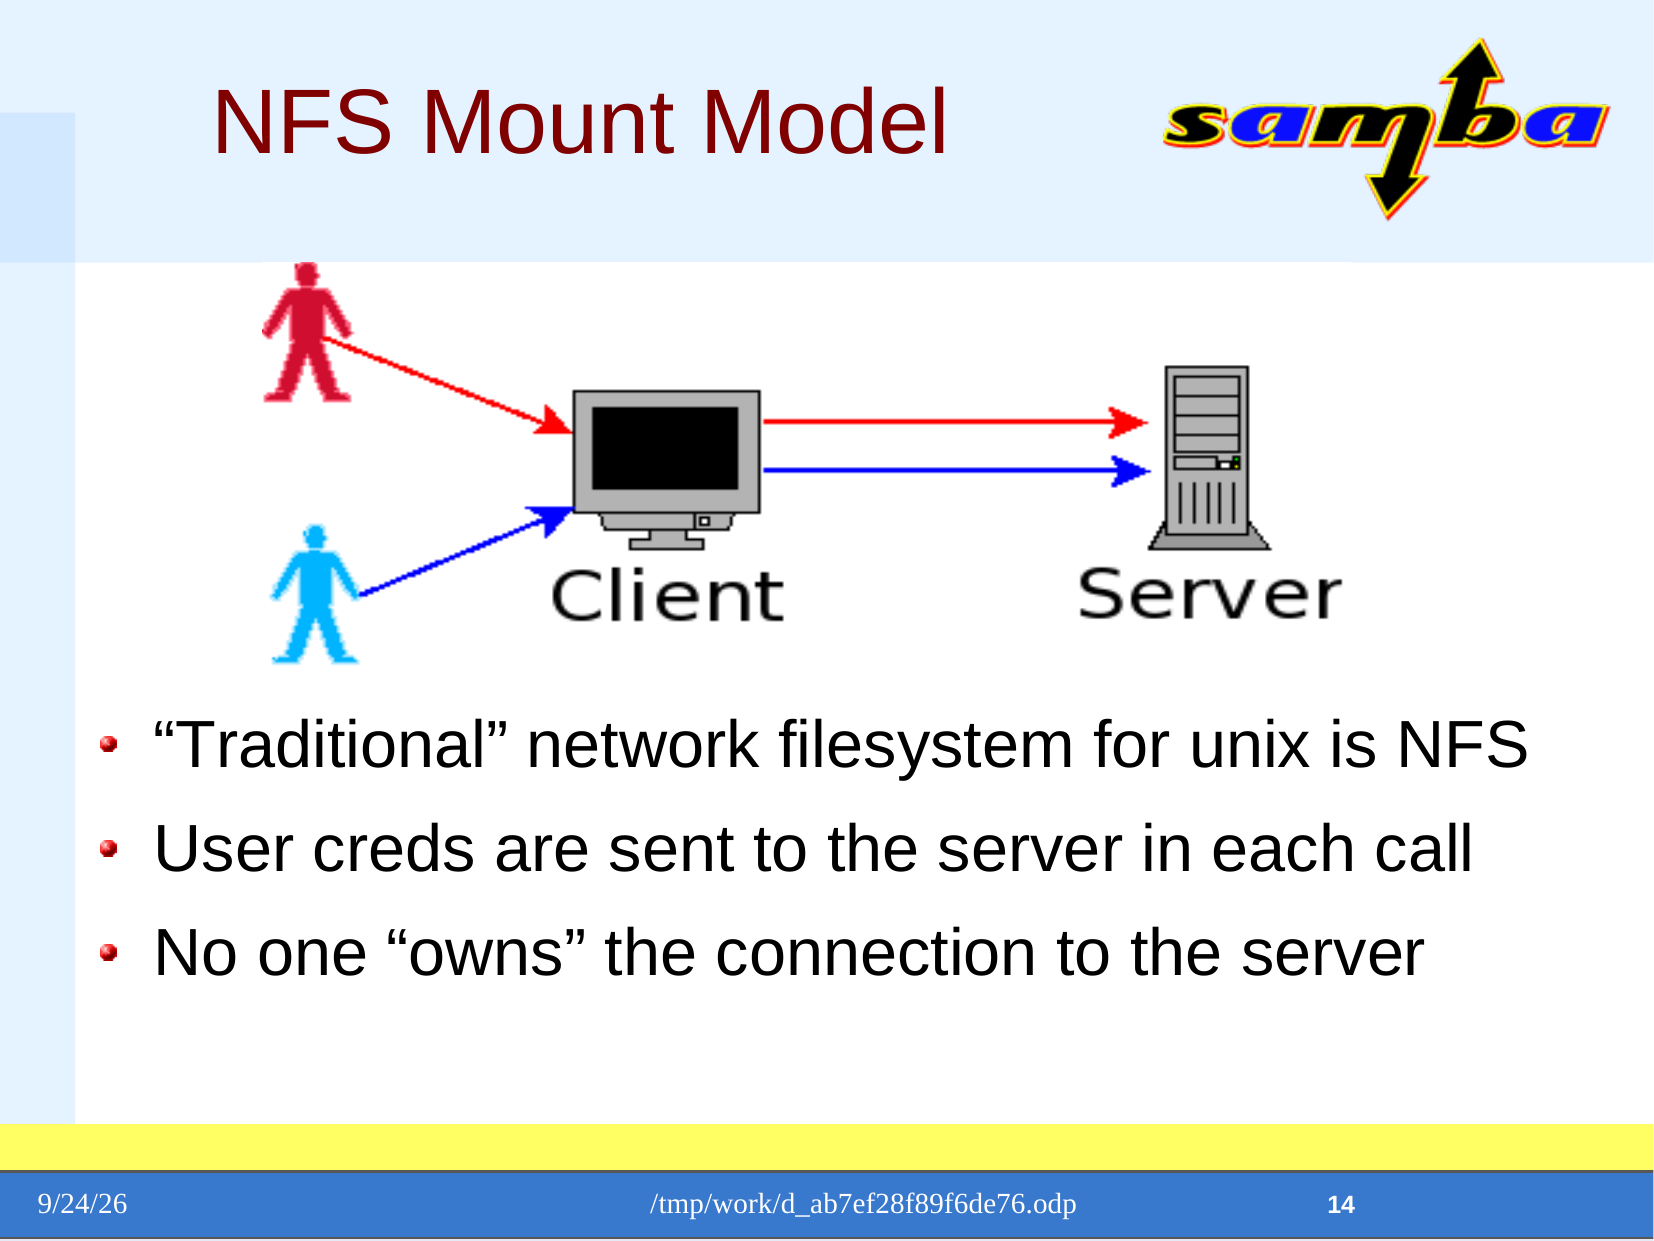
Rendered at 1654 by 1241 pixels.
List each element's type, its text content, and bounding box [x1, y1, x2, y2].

picture [793, 1227, 799, 1238]
picture [1163, 37, 1613, 225]
picture [0, 1124, 1654, 1241]
picture [262, 262, 1351, 676]
list “Traditional” network filesystem for unix is NFS User creds are sent to the server in each call No one “owns” the connection to the server [82, 706, 1571, 1073]
title NFS Mount Model [0, 0, 1163, 245]
